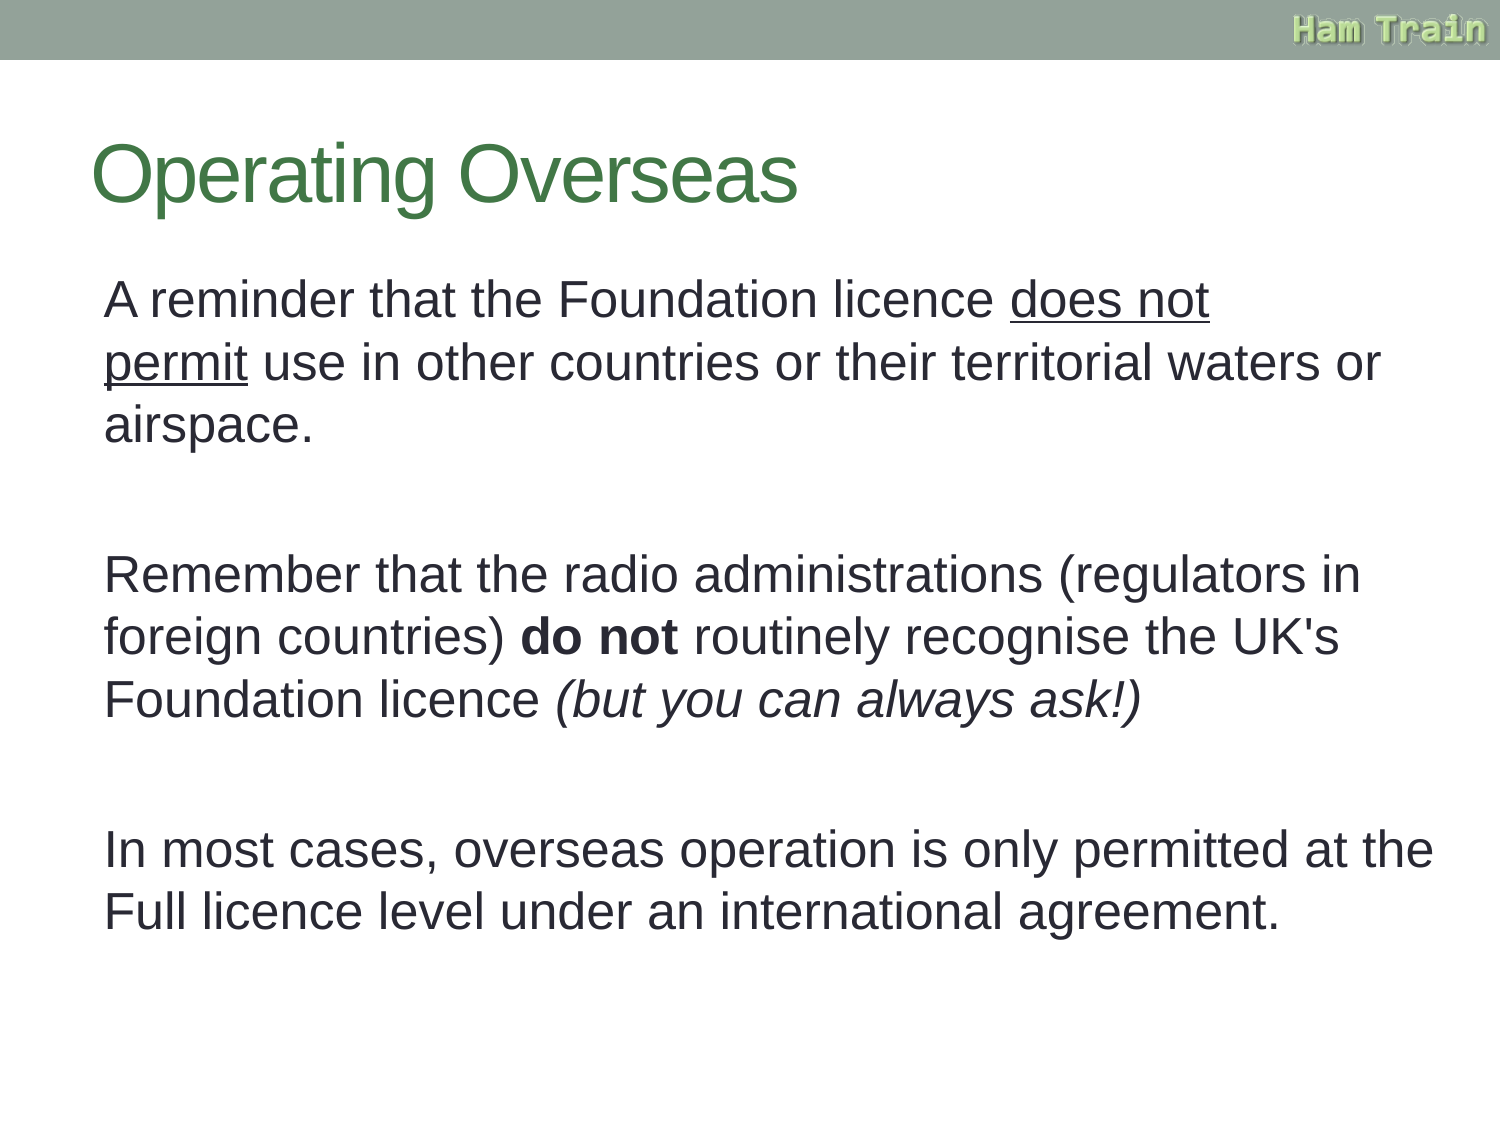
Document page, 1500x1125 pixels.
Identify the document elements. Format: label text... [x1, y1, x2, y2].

list A reminder that the Foundation licence does not permit use in other countries or their territorial waters or airspace. Remember that the radio administrations (regulators in foreign countries) do not routinely recognise the UK's Foundation licence (but you can always ask!) In most cases, overseas operation is only permitted at the Full licence level under an international agreement. [88, 258, 1459, 1106]
title Operating Overseas [75, 87, 1426, 251]
